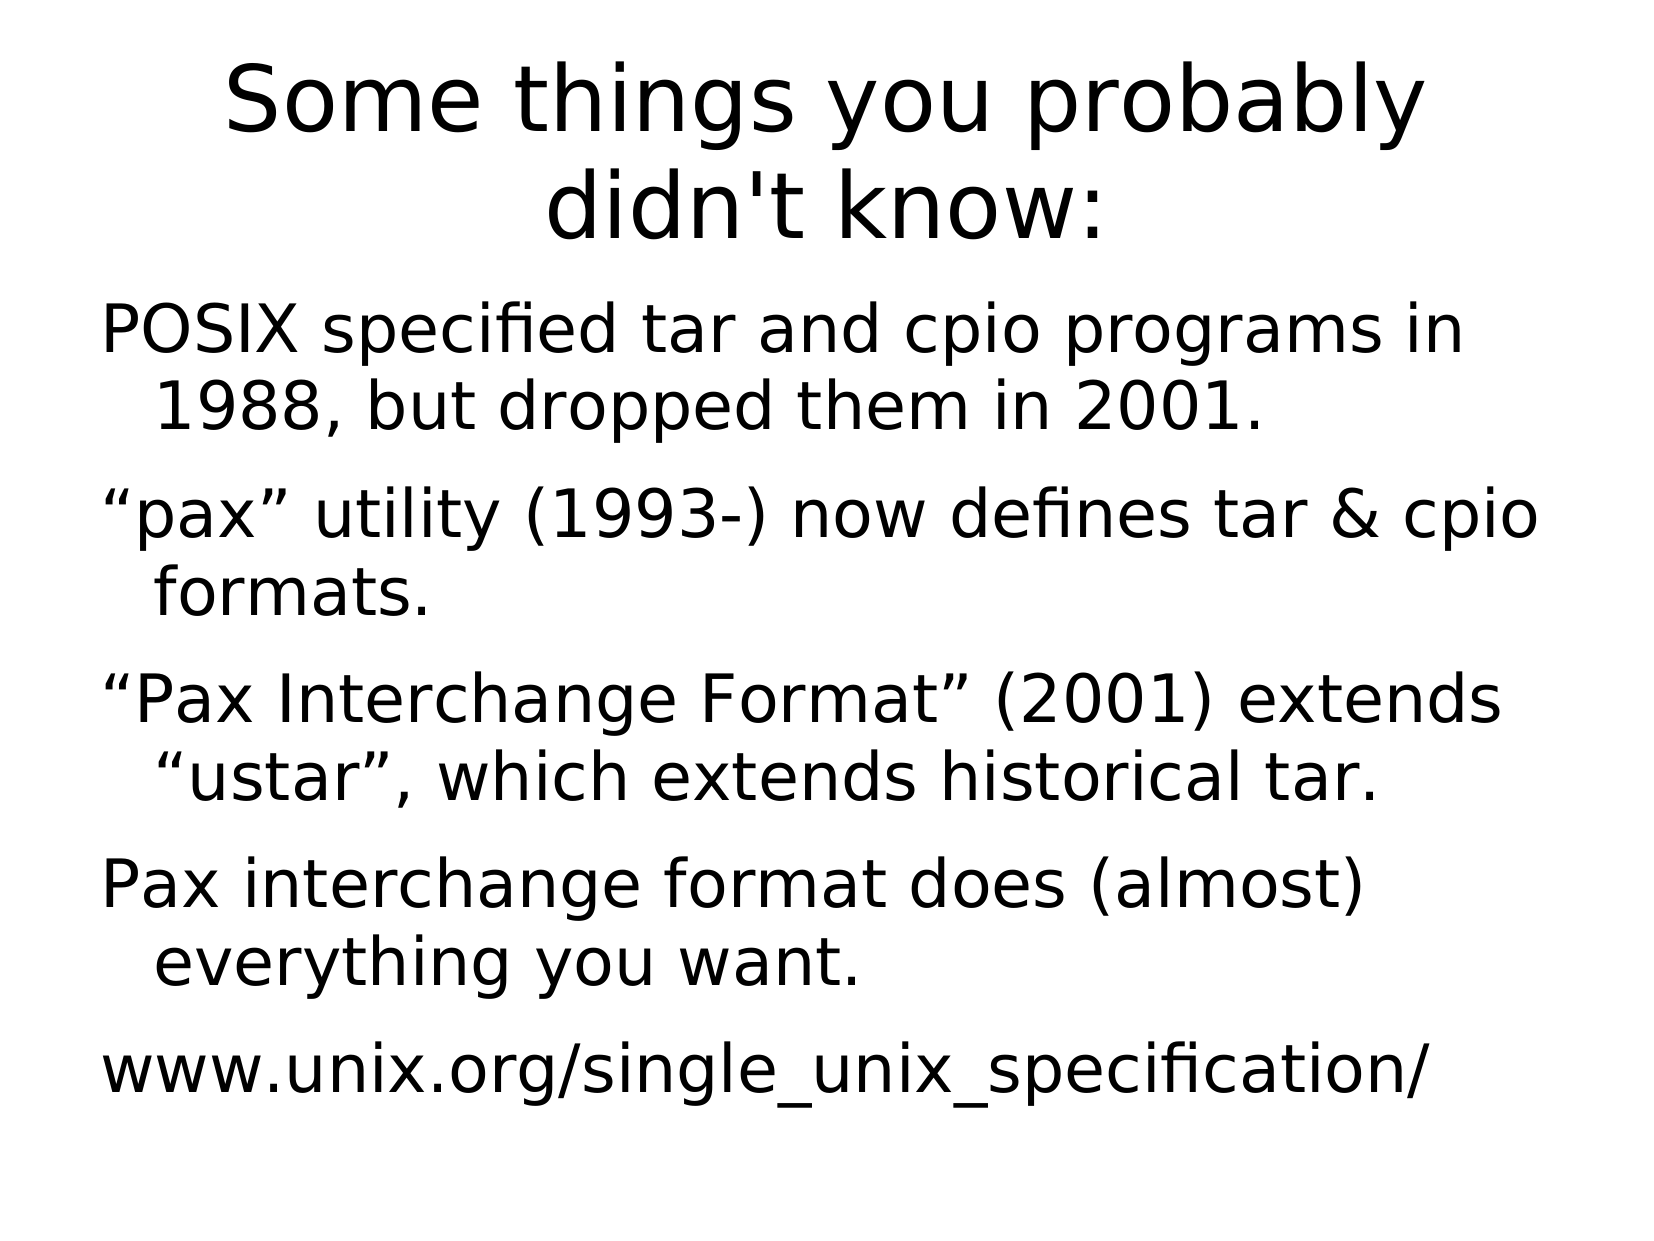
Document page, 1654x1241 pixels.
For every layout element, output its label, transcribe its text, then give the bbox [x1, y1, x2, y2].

list POSIX specified tar and cpio programs in 1988, but dropped them in 2001. “pax” utility (1993-) now defines tar & cpio formats. “Pax Interchange Format” (2001) extends “ustar”, which extends historical tar. Pax interchange format does (almost) everything you want. www.unix.org/single_unix_specification/ [82, 290, 1571, 1107]
title Some things you probably didn't know: [82, 45, 1571, 261]
